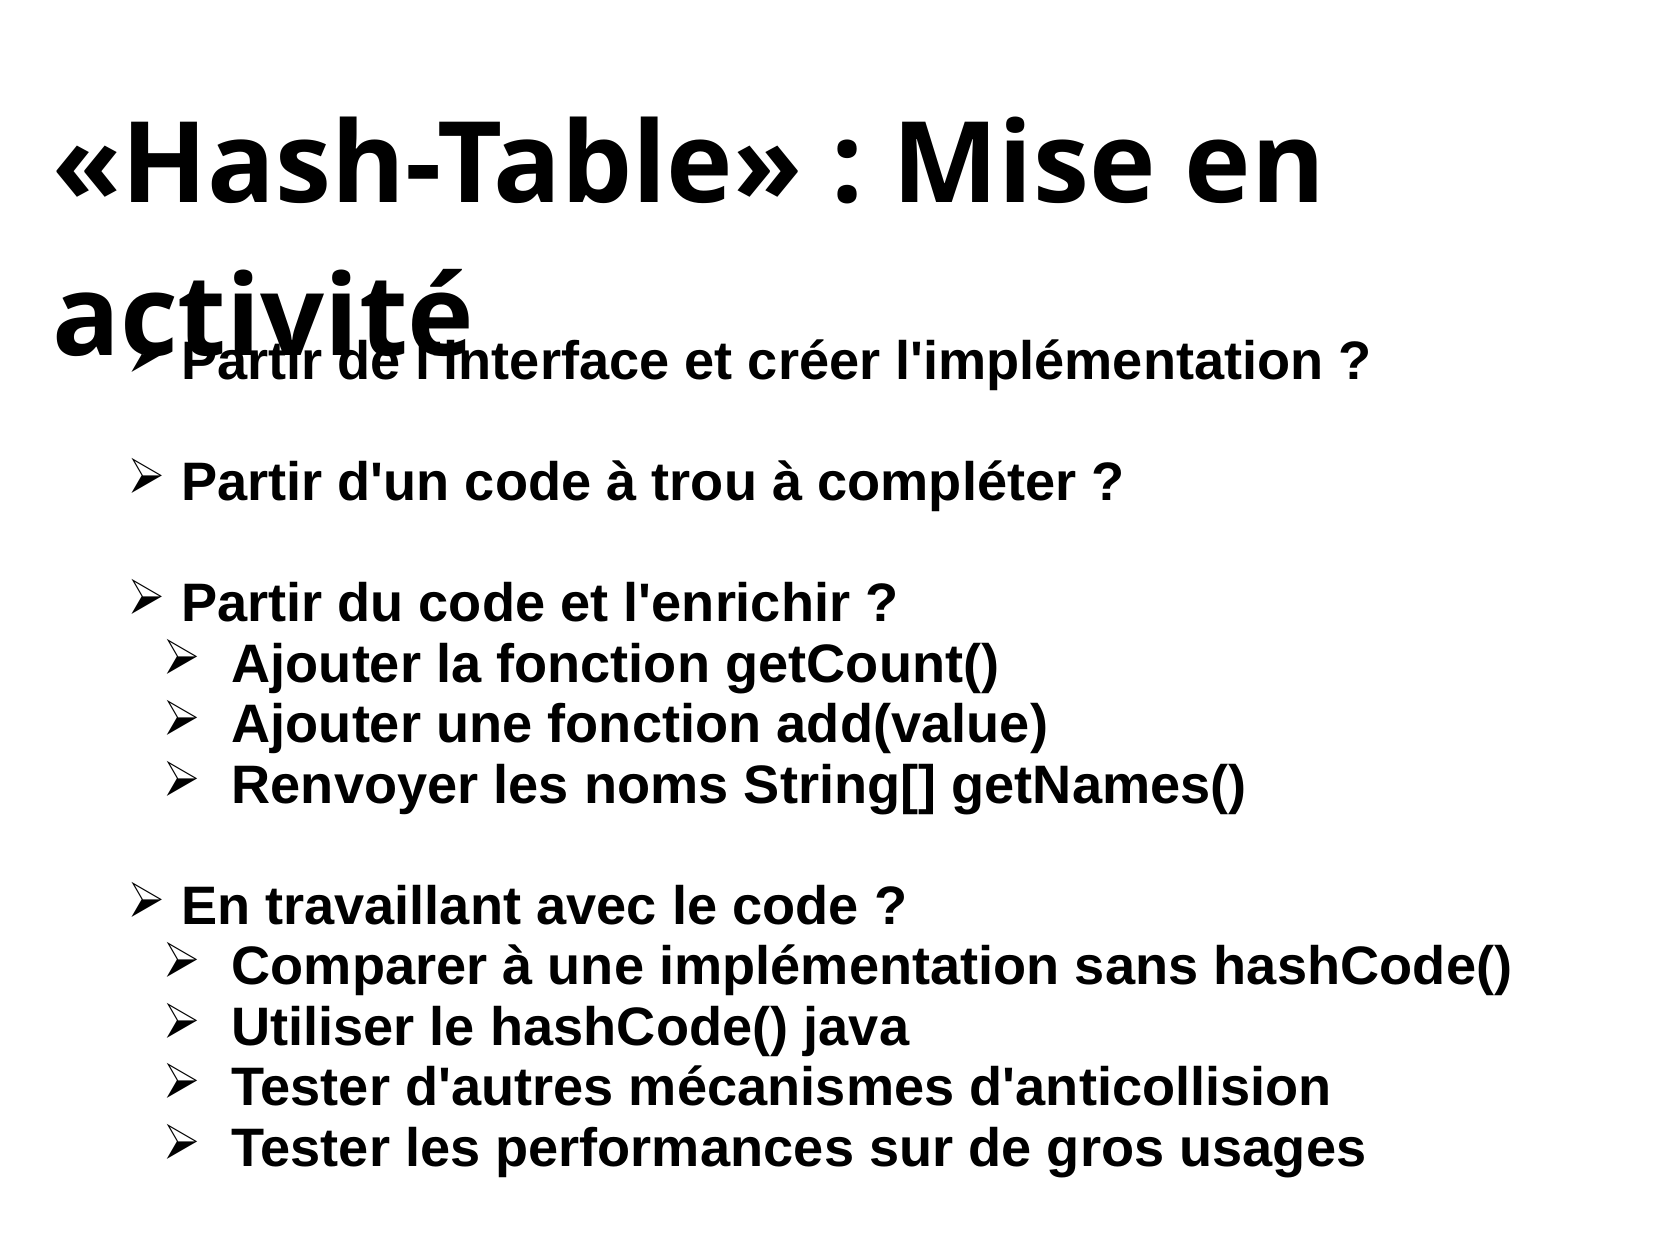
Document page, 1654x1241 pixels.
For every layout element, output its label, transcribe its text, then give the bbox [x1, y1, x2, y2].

text_box Partir de l'interface et créer l'implémentation ? Partir d'un code à trou à compléter ? Partir du code et l'enrichir ? Ajouter la fonction getCount() Ajouter une fonction add(value) Renvoyer les noms String[] getNames() En travaillant avec le code ? Comparer à une implémentation sans hashCode() Utiliser le hashCode() java Tester d'autres mécanismes d'anticollision Tester les performances sur de gros usages [112, 262, 1529, 1186]
text_box «Hash-Table» : Mise en activité [37, 75, 1613, 235]
